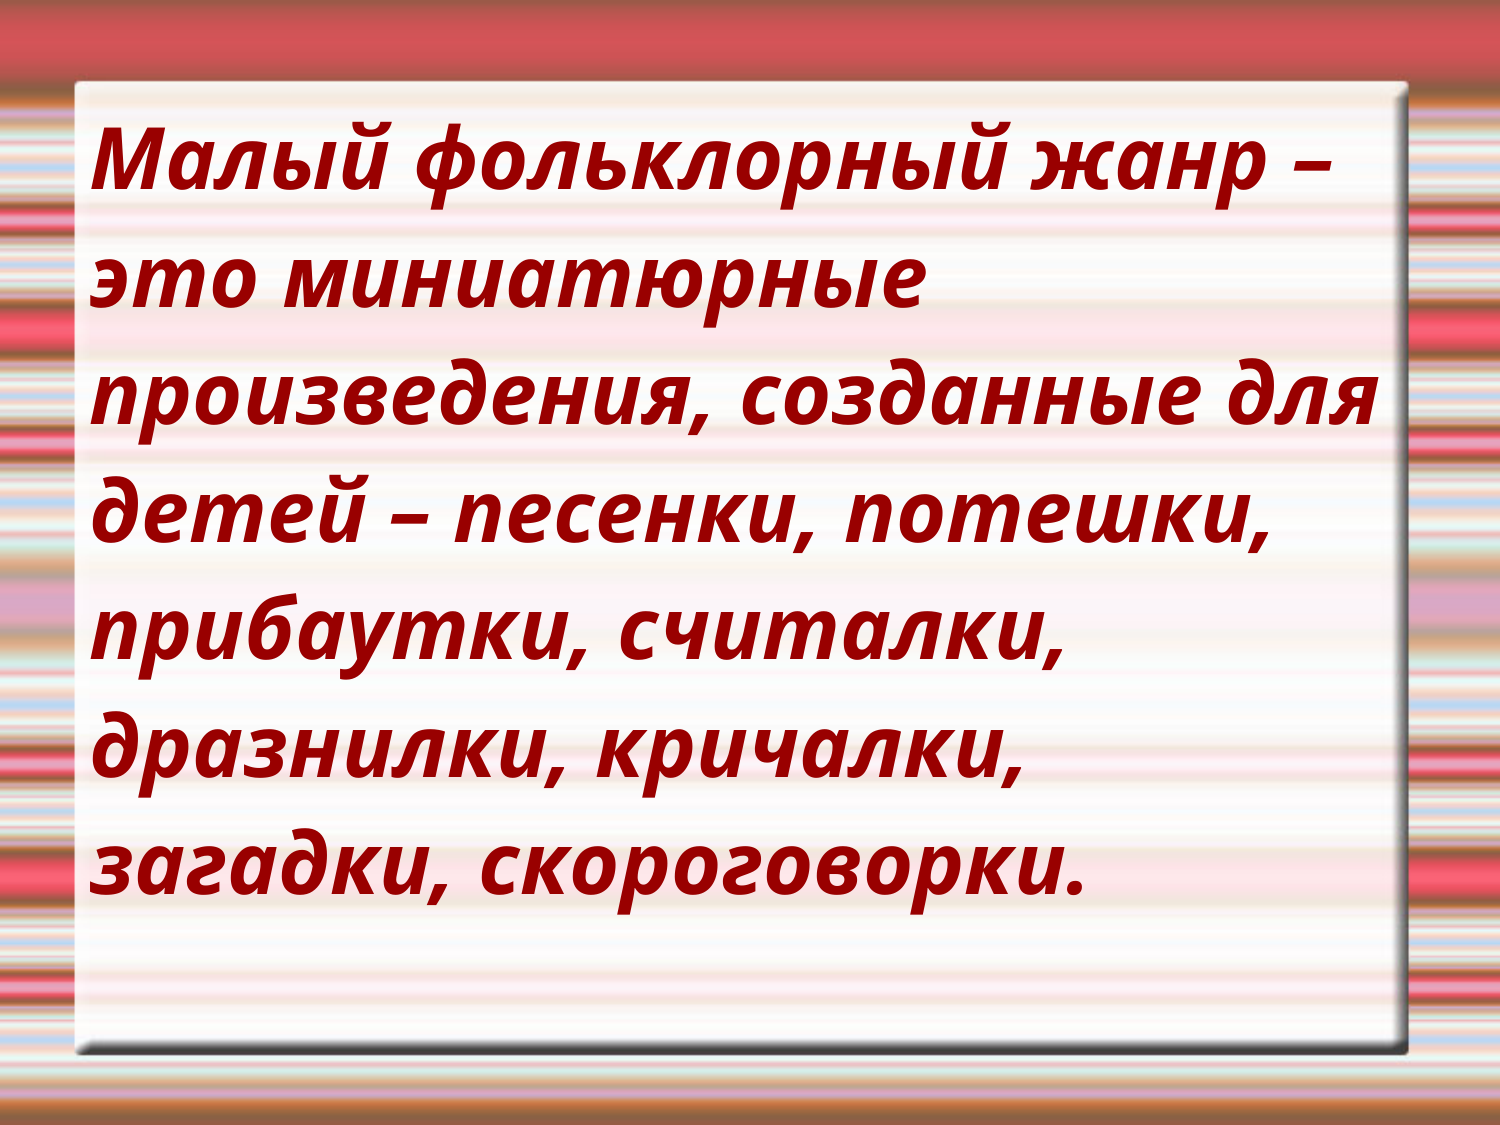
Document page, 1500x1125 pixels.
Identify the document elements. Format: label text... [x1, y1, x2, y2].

list Малый фольклорный жанр – это миниатюрные произведения, созданные для детей – песенки, потешки, прибаутки, считалки, дразнилки, кричалки, загадки, скороговорки. [75, 90, 1425, 1005]
